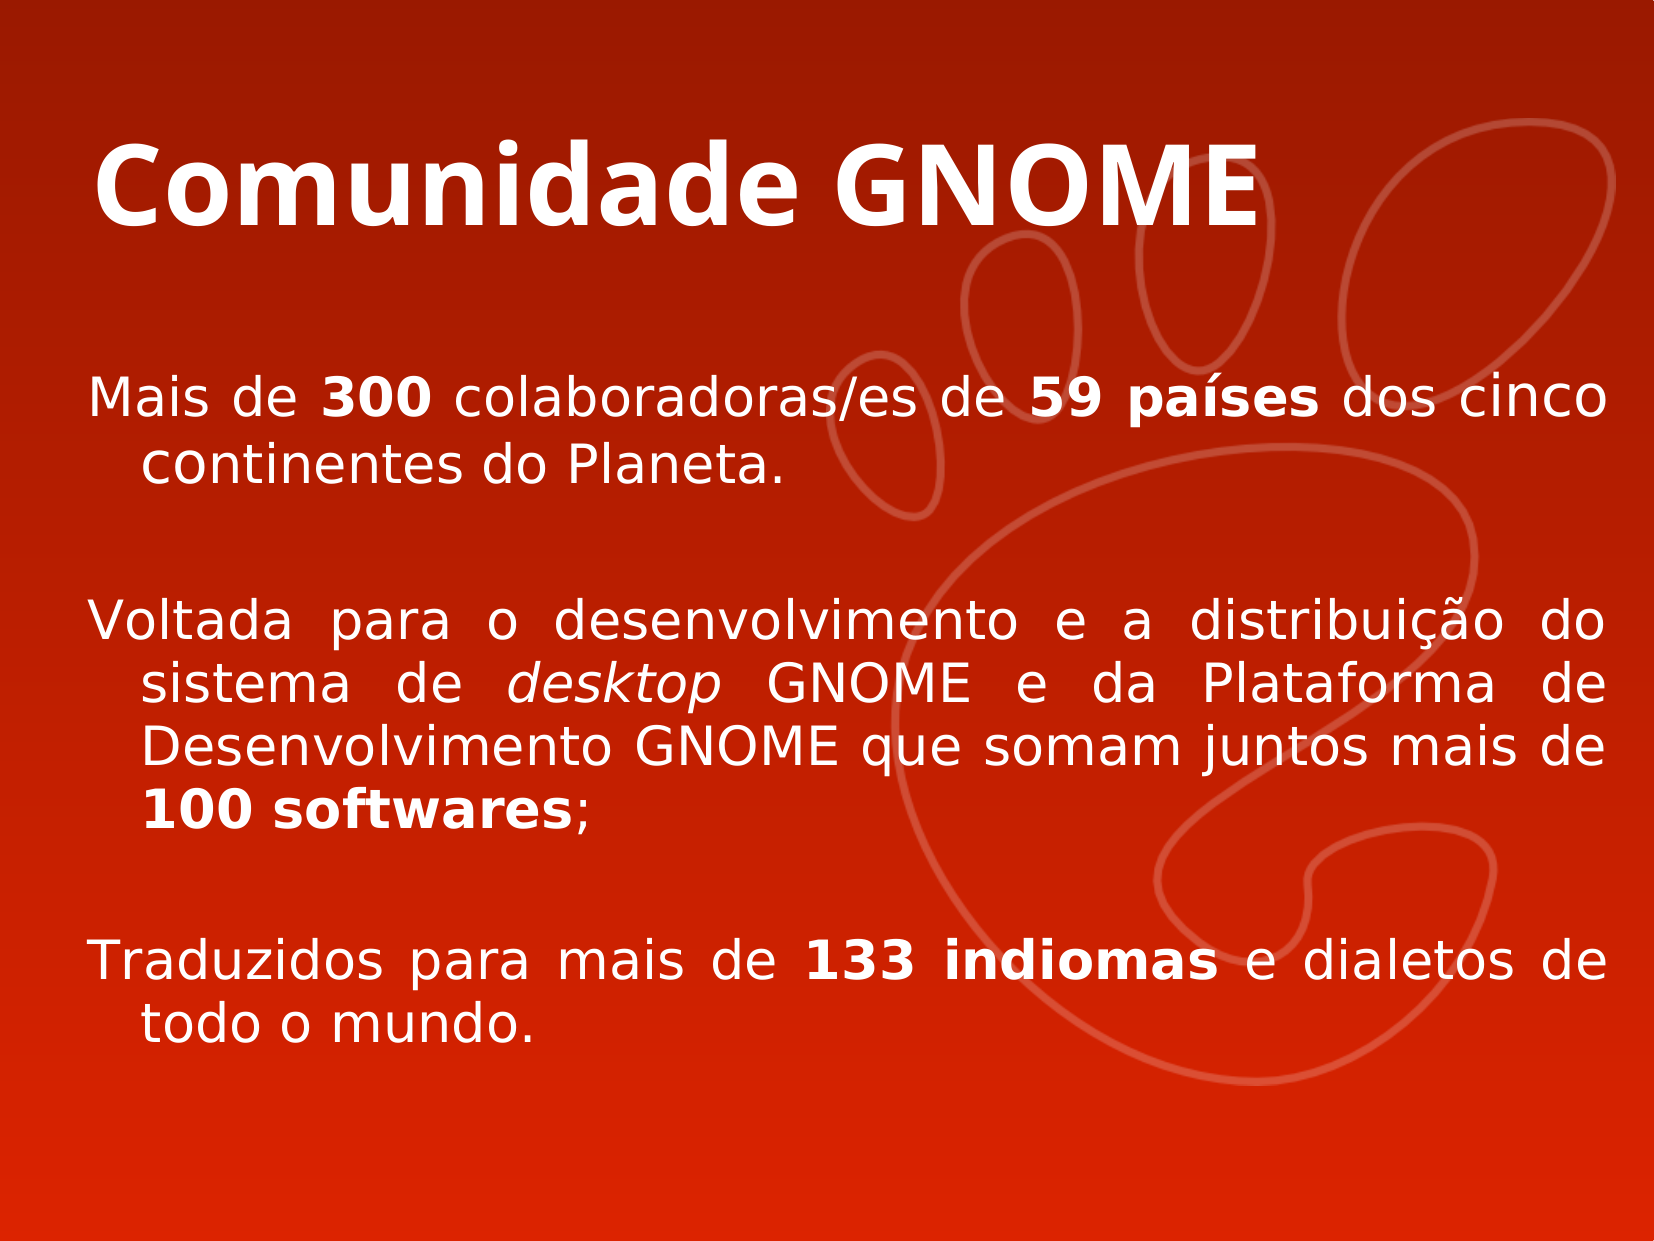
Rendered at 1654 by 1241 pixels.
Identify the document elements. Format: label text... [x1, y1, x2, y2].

title Comunidade GNOME [76, 34, 1565, 266]
list Mais de 300 colaboradoras/es de 59 países dos cinco continentes do Planeta. Voltada para o desenvolvimento e a distribuição do sistema de desktop GNOME e da Plataforma de Desenvolvimento GNOME que somam juntos mais de 100 softwares; Traduzidos para mais de 133 indiomas e dialetos de todo o mundo. [55, 354, 1625, 1241]
picture [826, 118, 1616, 354]
